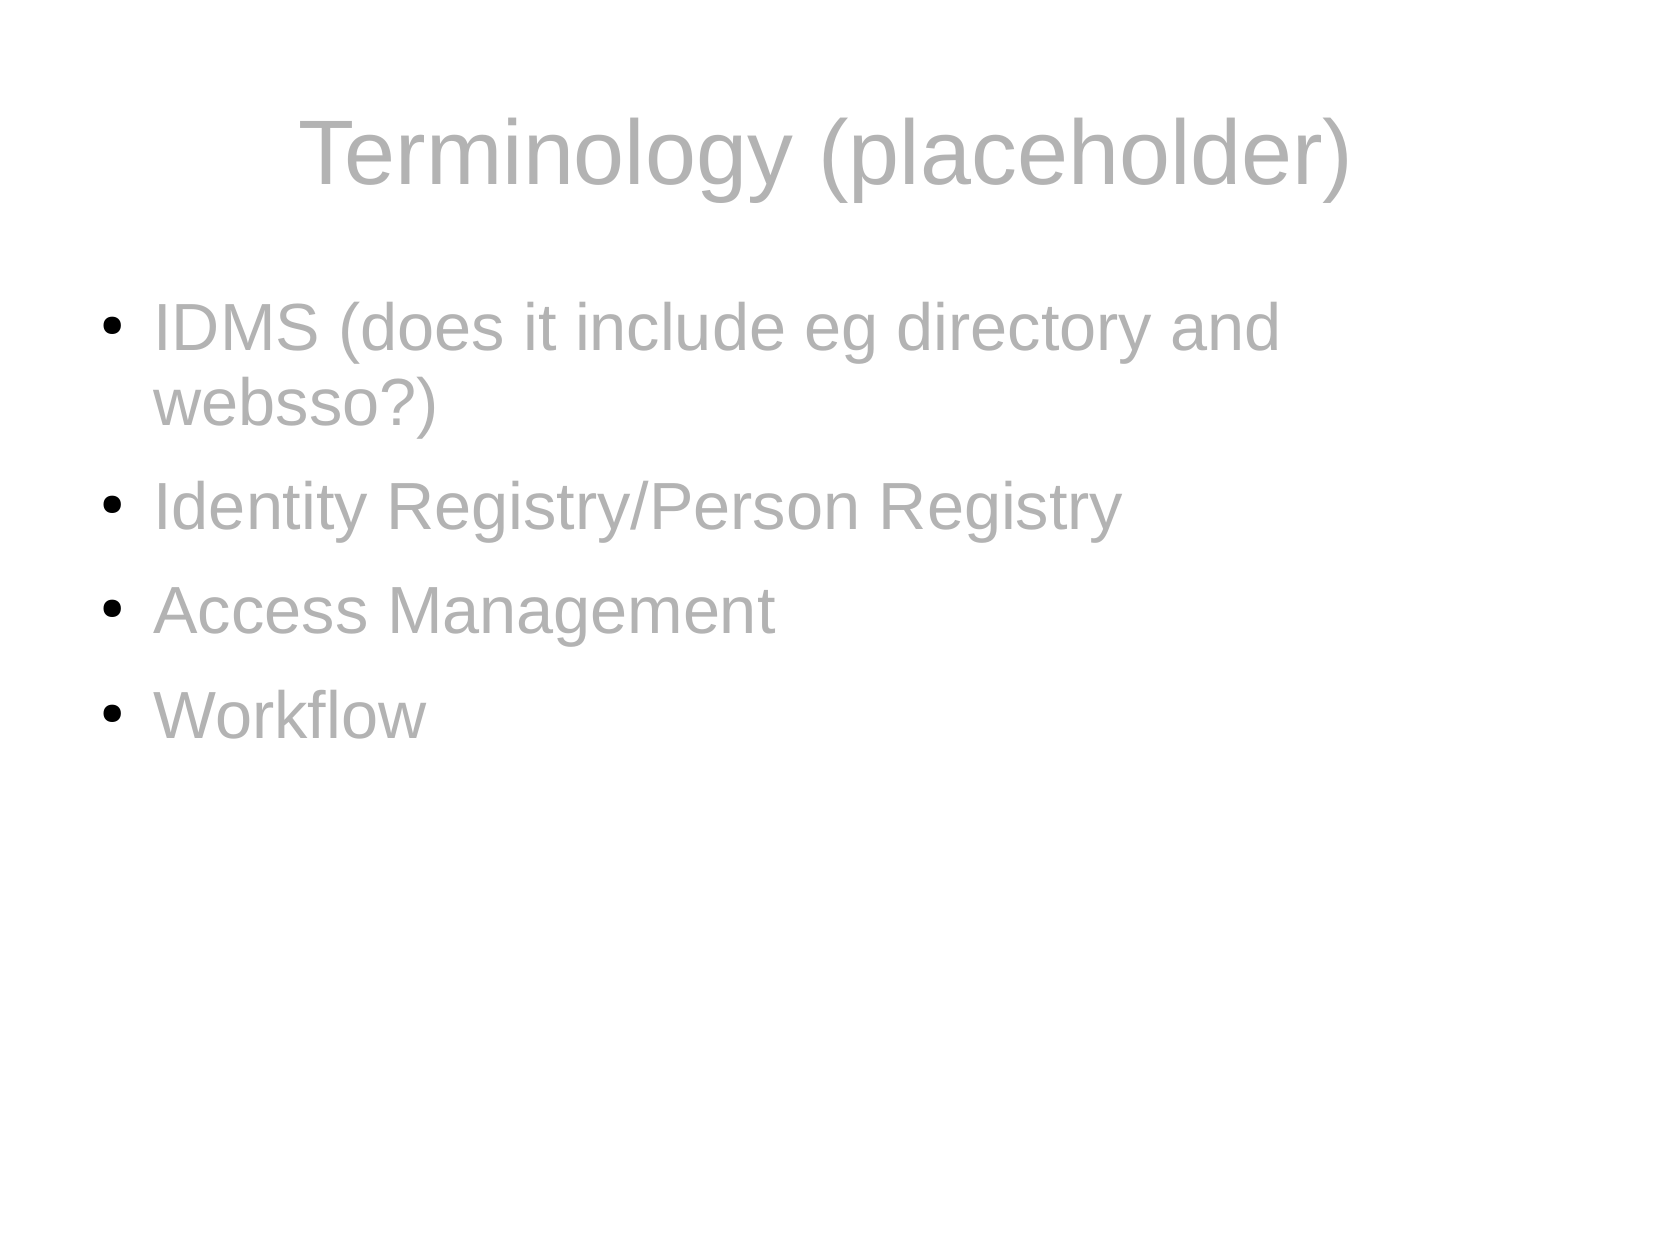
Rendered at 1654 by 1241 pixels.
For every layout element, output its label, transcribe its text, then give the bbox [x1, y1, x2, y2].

list IDMS (does it include eg directory and websso?) Identity Registry/Person Registry Access Management Workflow [82, 290, 1571, 1109]
title Terminology (placeholder) [82, 49, 1571, 257]
